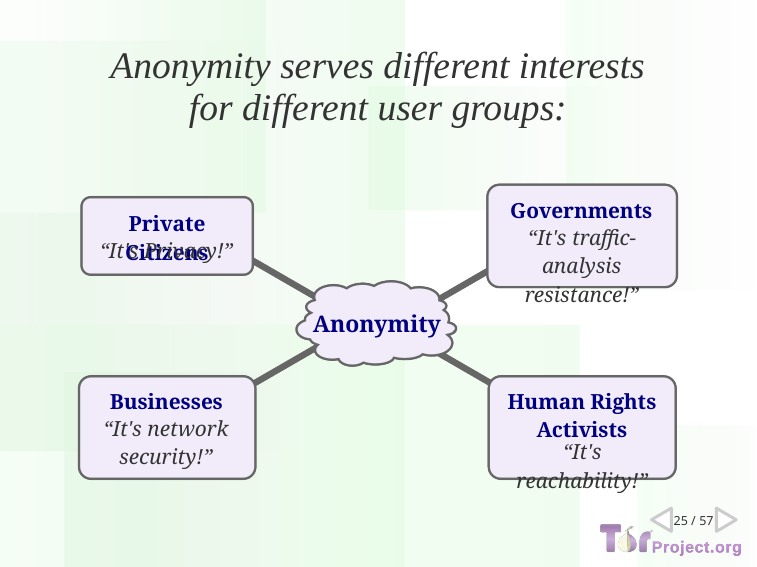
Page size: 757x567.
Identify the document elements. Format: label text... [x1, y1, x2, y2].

text_box Private Citizens [81, 201, 253, 242]
text_box Businesses [78, 380, 254, 421]
text_box Anonymity [297, 300, 457, 343]
text_box Human Rights Activists [487, 380, 677, 430]
text_box Governments [487, 189, 676, 215]
text_box “It's Privacy!” [83, 228, 250, 269]
text_box “It's network security!” [75, 406, 257, 472]
text_box “It's traffic-analysis resistance!” [483, 215, 680, 281]
text_box Anonymity serves different interests for different user groups: [69, 37, 687, 136]
text_box “It's reachability!” [487, 430, 677, 471]
picture [0, 0, 757, 567]
